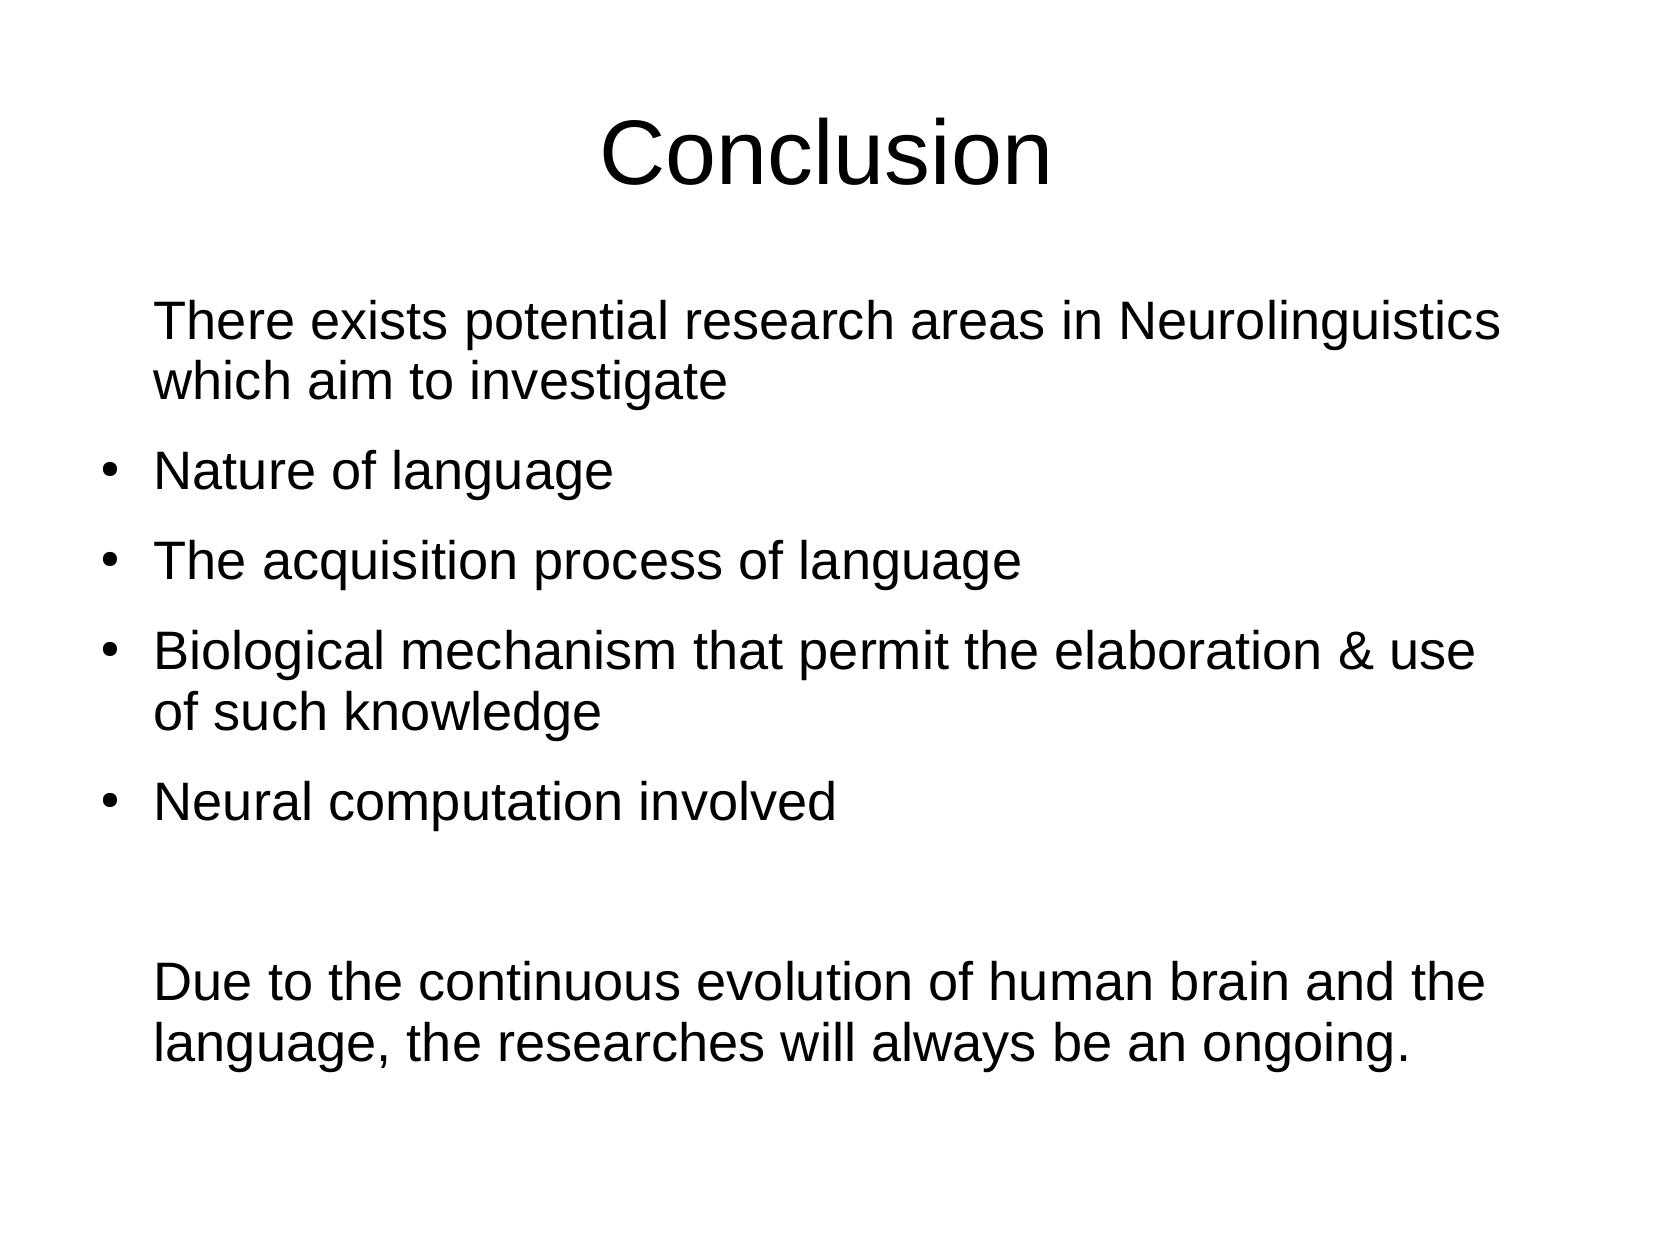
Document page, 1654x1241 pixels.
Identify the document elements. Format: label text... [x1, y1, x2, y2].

title Conclusion [82, 49, 1571, 257]
list There exists potential research areas in Neurolinguistics which aim to investigate Nature of language The acquisition process of language Biological mechanism that permit the elaboration & use of such knowledge Neural computation involved Due to the continuous evolution of human brain and the language, the researches will always be an ongoing. [82, 290, 1538, 1186]
